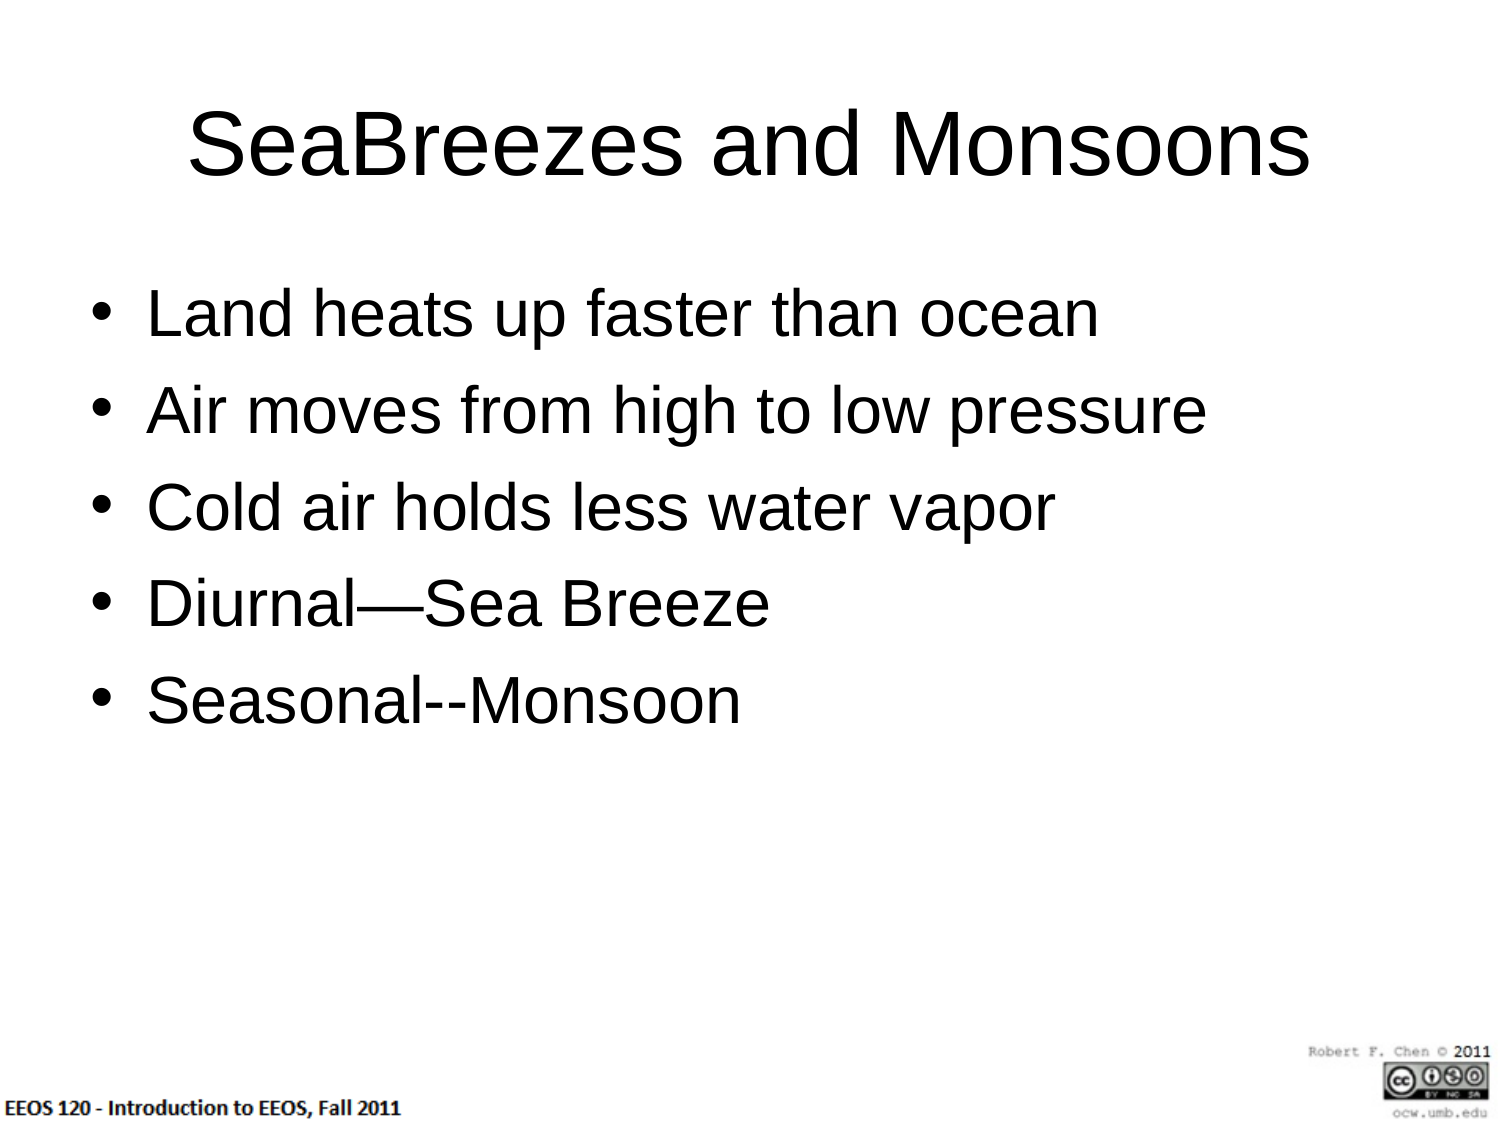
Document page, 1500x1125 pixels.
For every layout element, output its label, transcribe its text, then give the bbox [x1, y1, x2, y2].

list Land heats up faster than ocean Air moves from high to low pressure Cold air holds less water vapor Diurnal—Sea Breeze Seasonal--Monsoon [75, 262, 1426, 1006]
title SeaBreezes and Monsoons [75, 45, 1426, 233]
picture [0, 1090, 406, 1125]
picture [1301, 1040, 1500, 1125]
